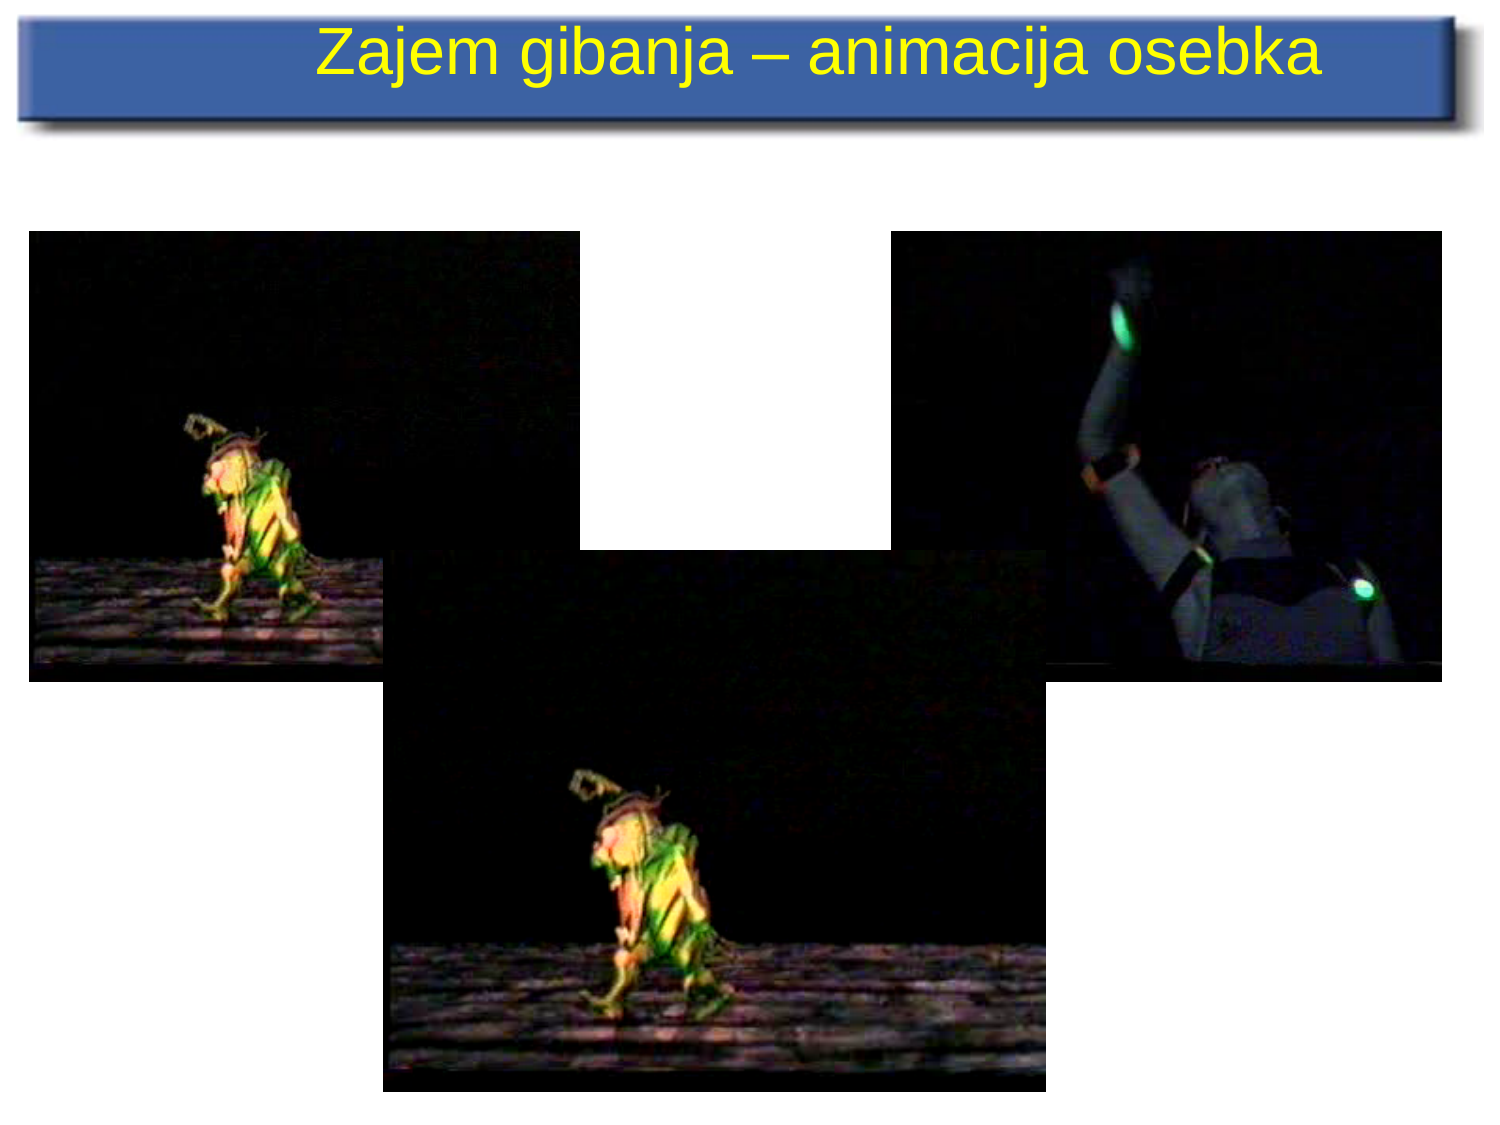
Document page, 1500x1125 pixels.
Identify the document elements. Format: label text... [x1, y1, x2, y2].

picture [29, 231, 1442, 1092]
text_box Zajem gibanja – animacija osebka [301, 0, 1356, 96]
picture [16, 13, 1484, 141]
